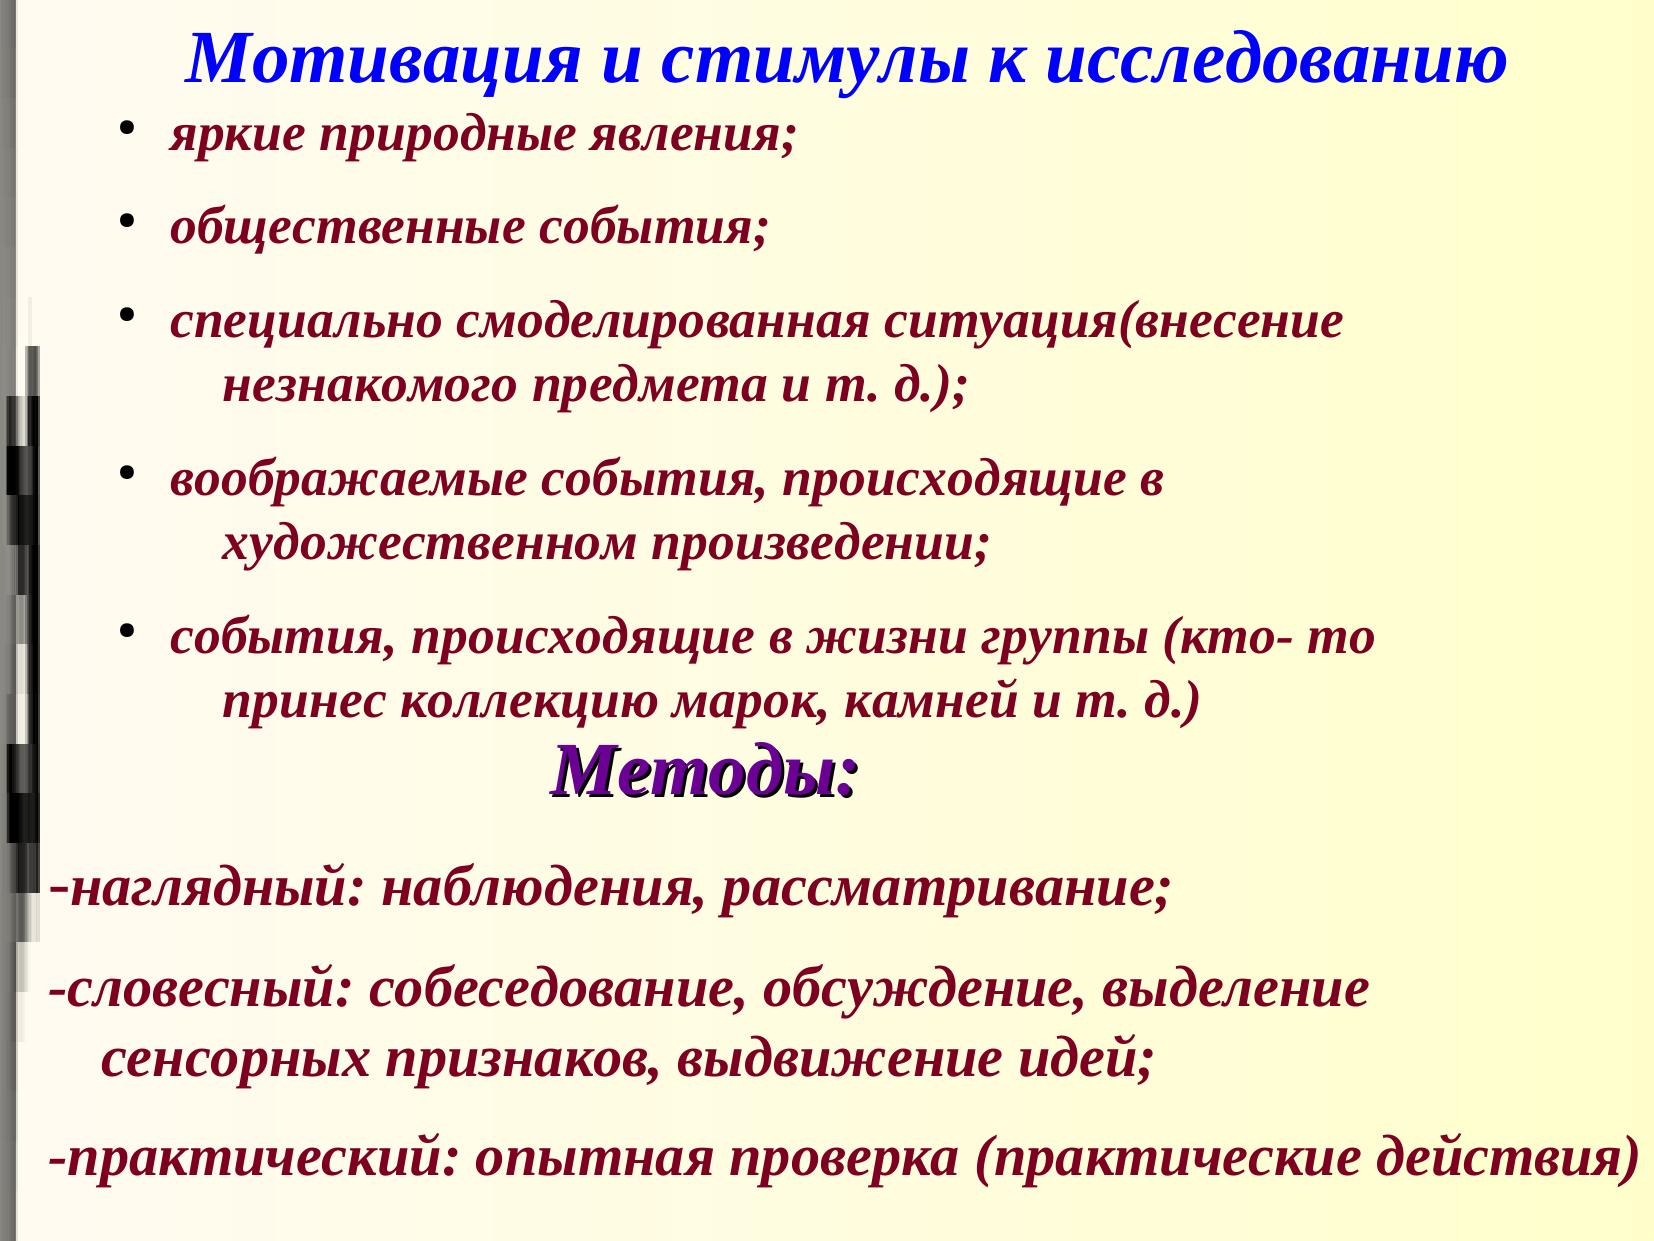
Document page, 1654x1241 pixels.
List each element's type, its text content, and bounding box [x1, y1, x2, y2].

title Мотивация и стимулы к исследованию [81, 0, 1614, 156]
list Методы: -наглядный: наблюдения, рассматривание; -словесный: собеседование, обсуждение, выделение сенсорных признаков, выдвижение идей; -практический: опытная проверка (практические действия) [0, 719, 1654, 1238]
list яркие природные явления; общественные события; специально смоделированная ситуация(внесение незнакомого предмета и т. д.); воображаемые события, происходящие в художественном произведении; события, происходящие в жизни группы (кто- то принес коллекцию марок, камней и т. д.) [82, 96, 1495, 701]
